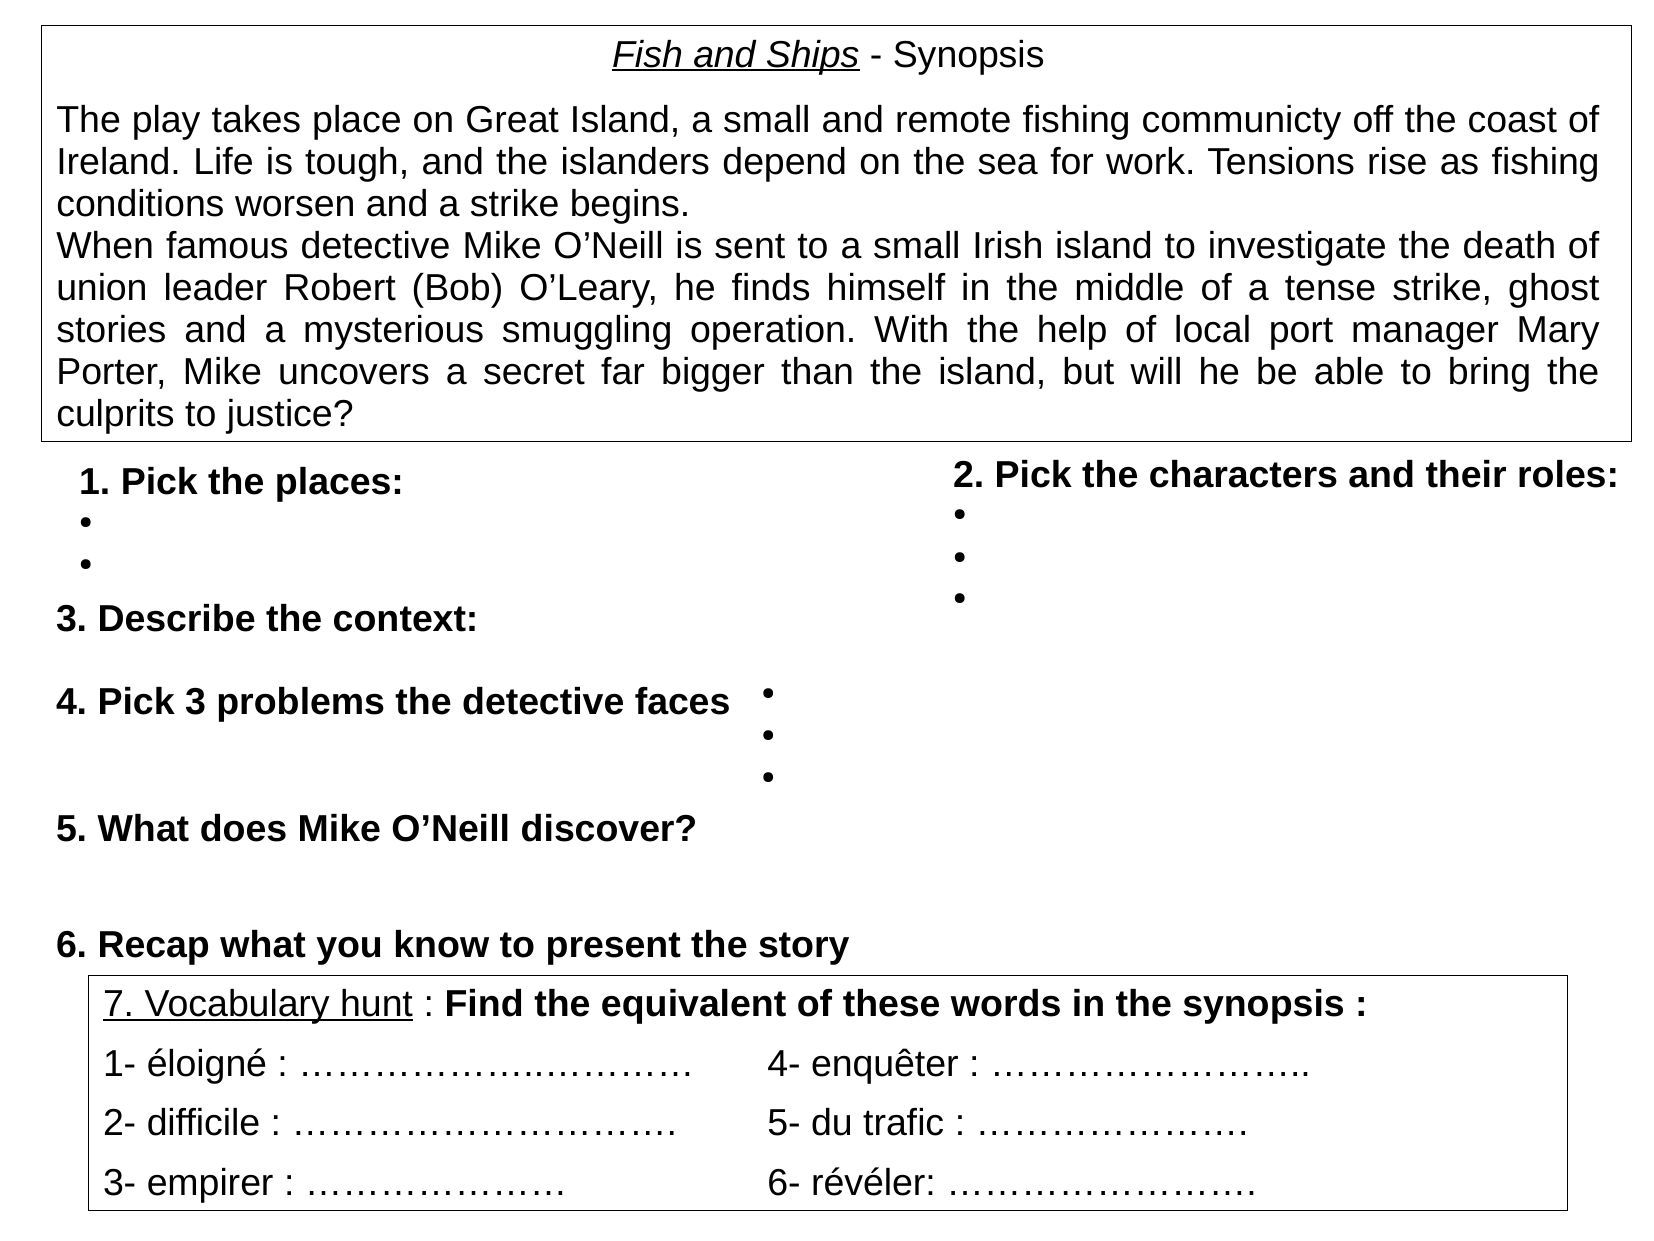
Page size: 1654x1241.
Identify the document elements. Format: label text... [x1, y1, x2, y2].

text_box Fish and Ships - Synopsis The play takes place on Great Island, a small and remote fishing communicty off the coast of Ireland. Life is tough, and the islanders depend on the sea for work. Tensions rise as fishing conditions worsen and a strike begins. When famous detective Mike O’Neill is sent to a small Irish island to investigate the death of union leader Robert (Bob) O’Leary, he finds himself in the middle of a tense strike, ghost stories and a mysterious smuggling operation. With the help of local port manager Mary Porter, Mike uncovers a secret far bigger than the island, but will he be able to bring the culprits to justice? [41, 25, 1632, 442]
text_box 3. Describe the context: 4. Pick 3 problems the detective faces 5. What does Mike O’Neill discover? 6. Recap what you know to present the story [41, 589, 866, 974]
text_box 1. Pick the places: [64, 453, 420, 589]
text_box 2. Pick the characters and their roles: [938, 445, 1635, 629]
text_box [746, 666, 1133, 808]
text_box 7. Vocabulary hunt : Find the equivalent of these words in the synopsis : 1- éloigné : ………………..………… 4- enquêter : …………………….. 2- difficile : …………………………. 5- du trafic : …………………. 3- empirer : ………………… 6- révéler: ……………………. [88, 975, 1568, 1211]
